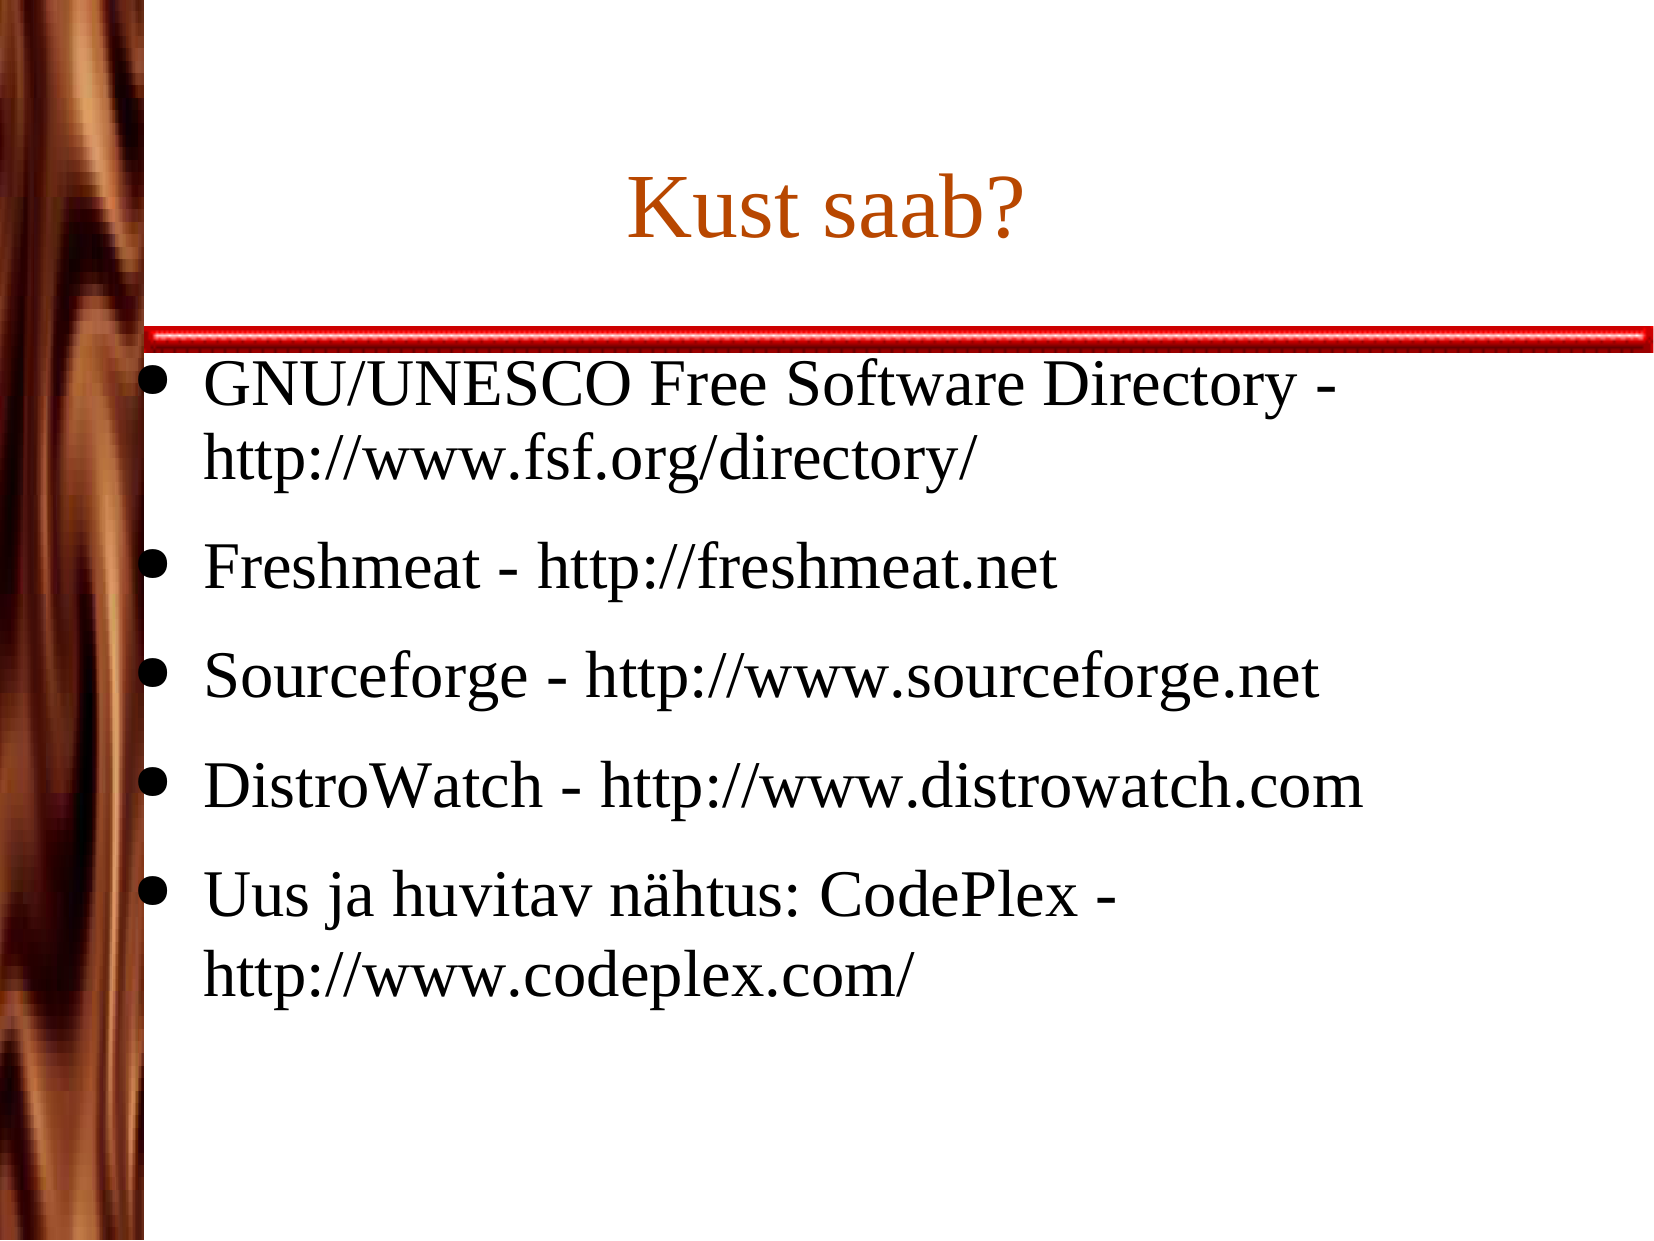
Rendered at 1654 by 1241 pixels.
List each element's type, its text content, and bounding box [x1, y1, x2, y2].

list GNU/UNESCO Free Software Directory - http://www.fsf.org/directory/ Freshmeat - http://freshmeat.net Sourceforge - http://www.sourceforge.net DistroWatch - http://www.distrowatch.com Uus ja huvitav nähtus: CodePlex - http://www.codeplex.com/ [121, 344, 1533, 1126]
picture [0, 0, 1654, 1240]
title Kust saab? [121, 98, 1533, 314]
